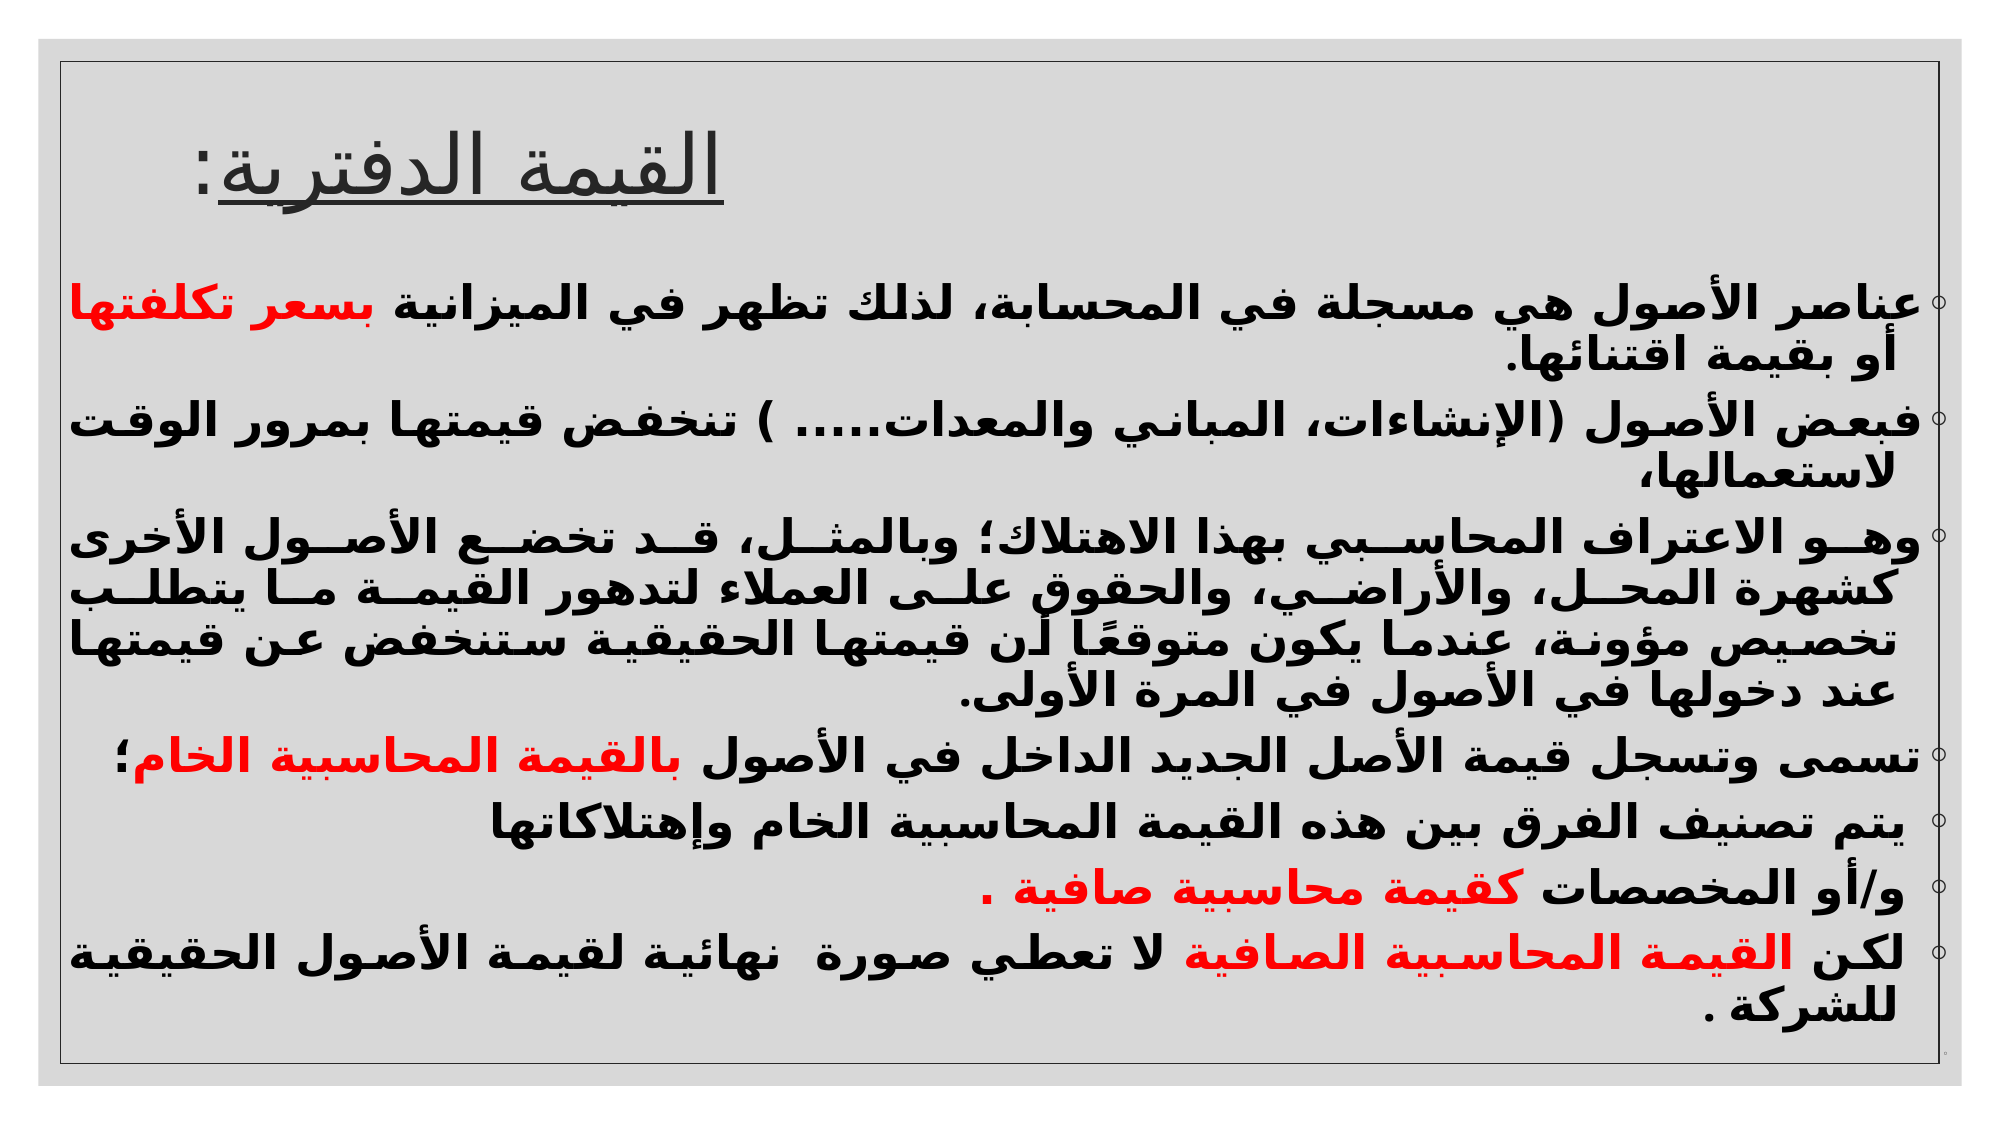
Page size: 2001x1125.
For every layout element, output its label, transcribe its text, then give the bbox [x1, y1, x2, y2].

title القيمة الدفترية: [174, 105, 1825, 271]
list عناصر الأصول هي مسجلة في المحسابة، لذلك تظهر في الميزانية بسعر تكلفتها أو بقيمة اقتنائها. فبعض الأصول (الإنشاءات، المباني والمعدات..... ) تنخفض قيمتها بمرور الوقت لاستعمالها، وهو الاعتراف المحاسبي بهذا الاهتلاك؛ وبالمثل، قد تخضع الأصول الأخرى كشهرة المحل، والأراضي، والحقوق على العملاء لتدهور القيمة ما يتطلب تخصيص مؤونة، عندما يكون متوقعًا أن قيمتها الحقيقية ستنخفض عن قيمتها عند دخولها في الأصول في المرة الأولى. تسمى وتسجل قيمة الأصل الجديد الداخل في الأصول بالقيمة المحاسبية الخام؛ يتم تصنيف الفرق بين هذه القيمة المحاسبية الخام وإهتلاكاتها و/أو المخصصات كقيمة محاسبية صافية . لكن القيمة المحاسبية الصافية لا تعطي صورة نهائية لقيمة الأصول الحقيقية للشركة . [53, 271, 1963, 1054]
